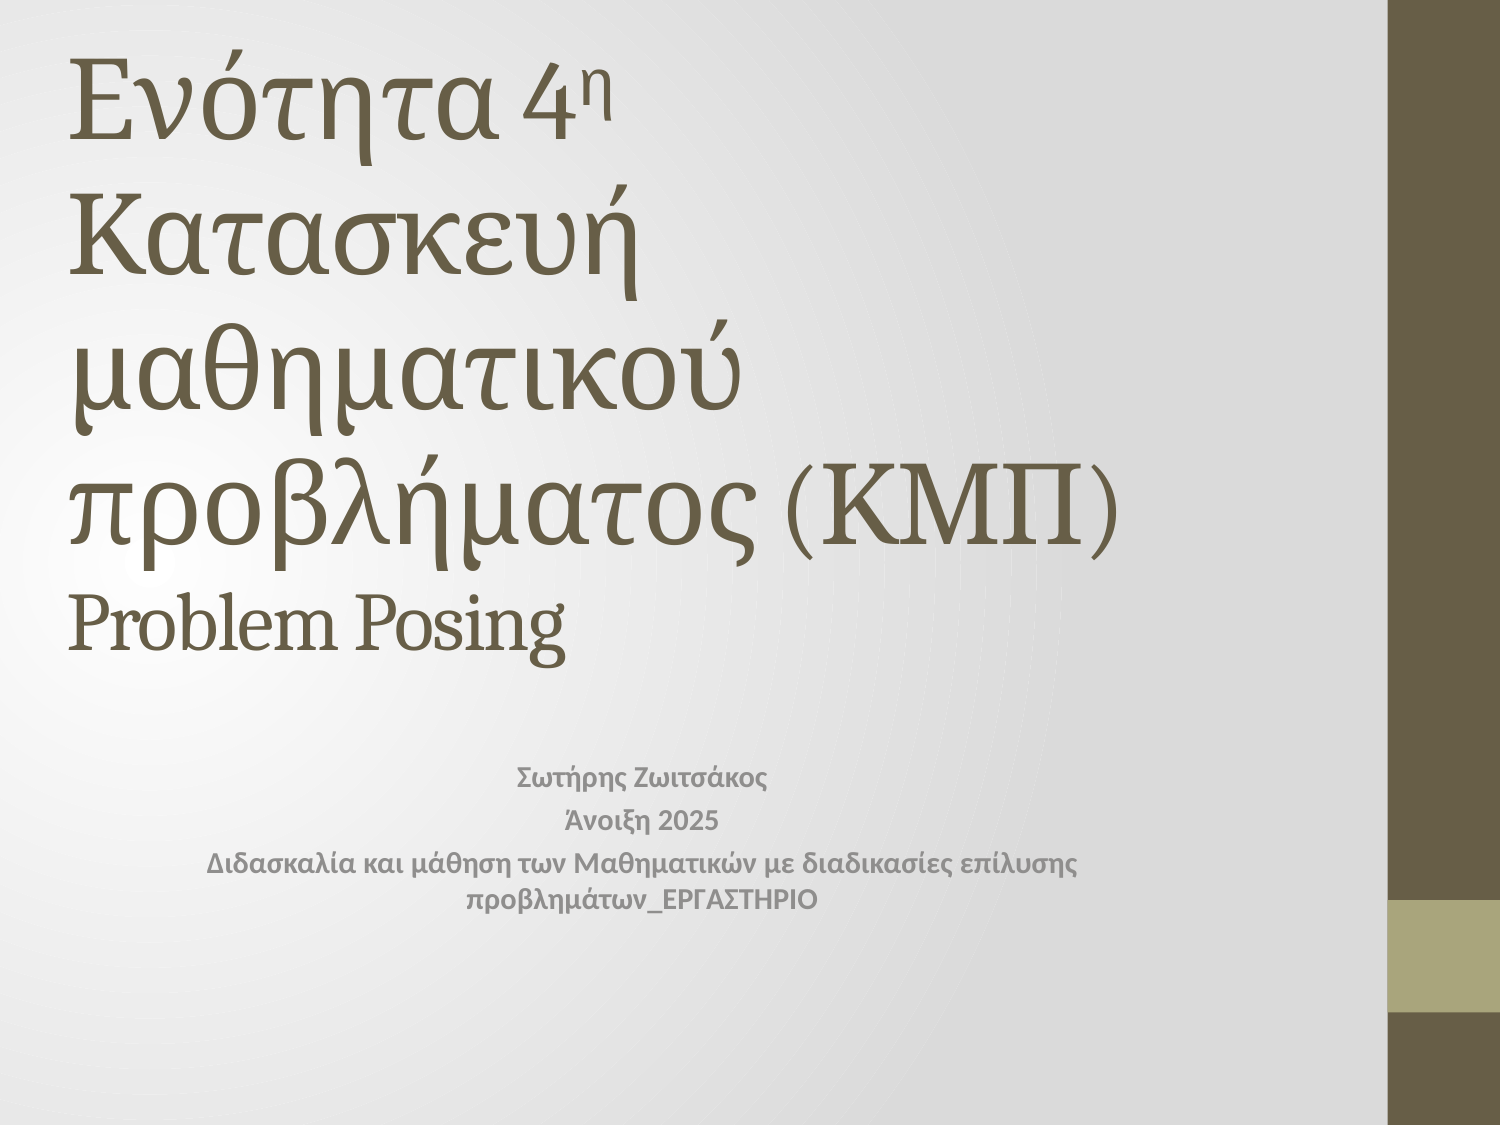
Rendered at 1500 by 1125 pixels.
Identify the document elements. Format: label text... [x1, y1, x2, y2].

subtitle Σωτήρης Ζωιτσάκος Άνοιξη 2025 Διδασκαλία και μάθηση των Μαθηματικών με διαδικασίες επίλυσης προβλημάτων_ΕΡΓΑΣΤΗΡΙΟ [112, 750, 1173, 925]
title Ενότητα 4η Κατασκευή μαθηματικού προβλήματος (ΚΜΠ) Problem Posing [50, 160, 1289, 675]
